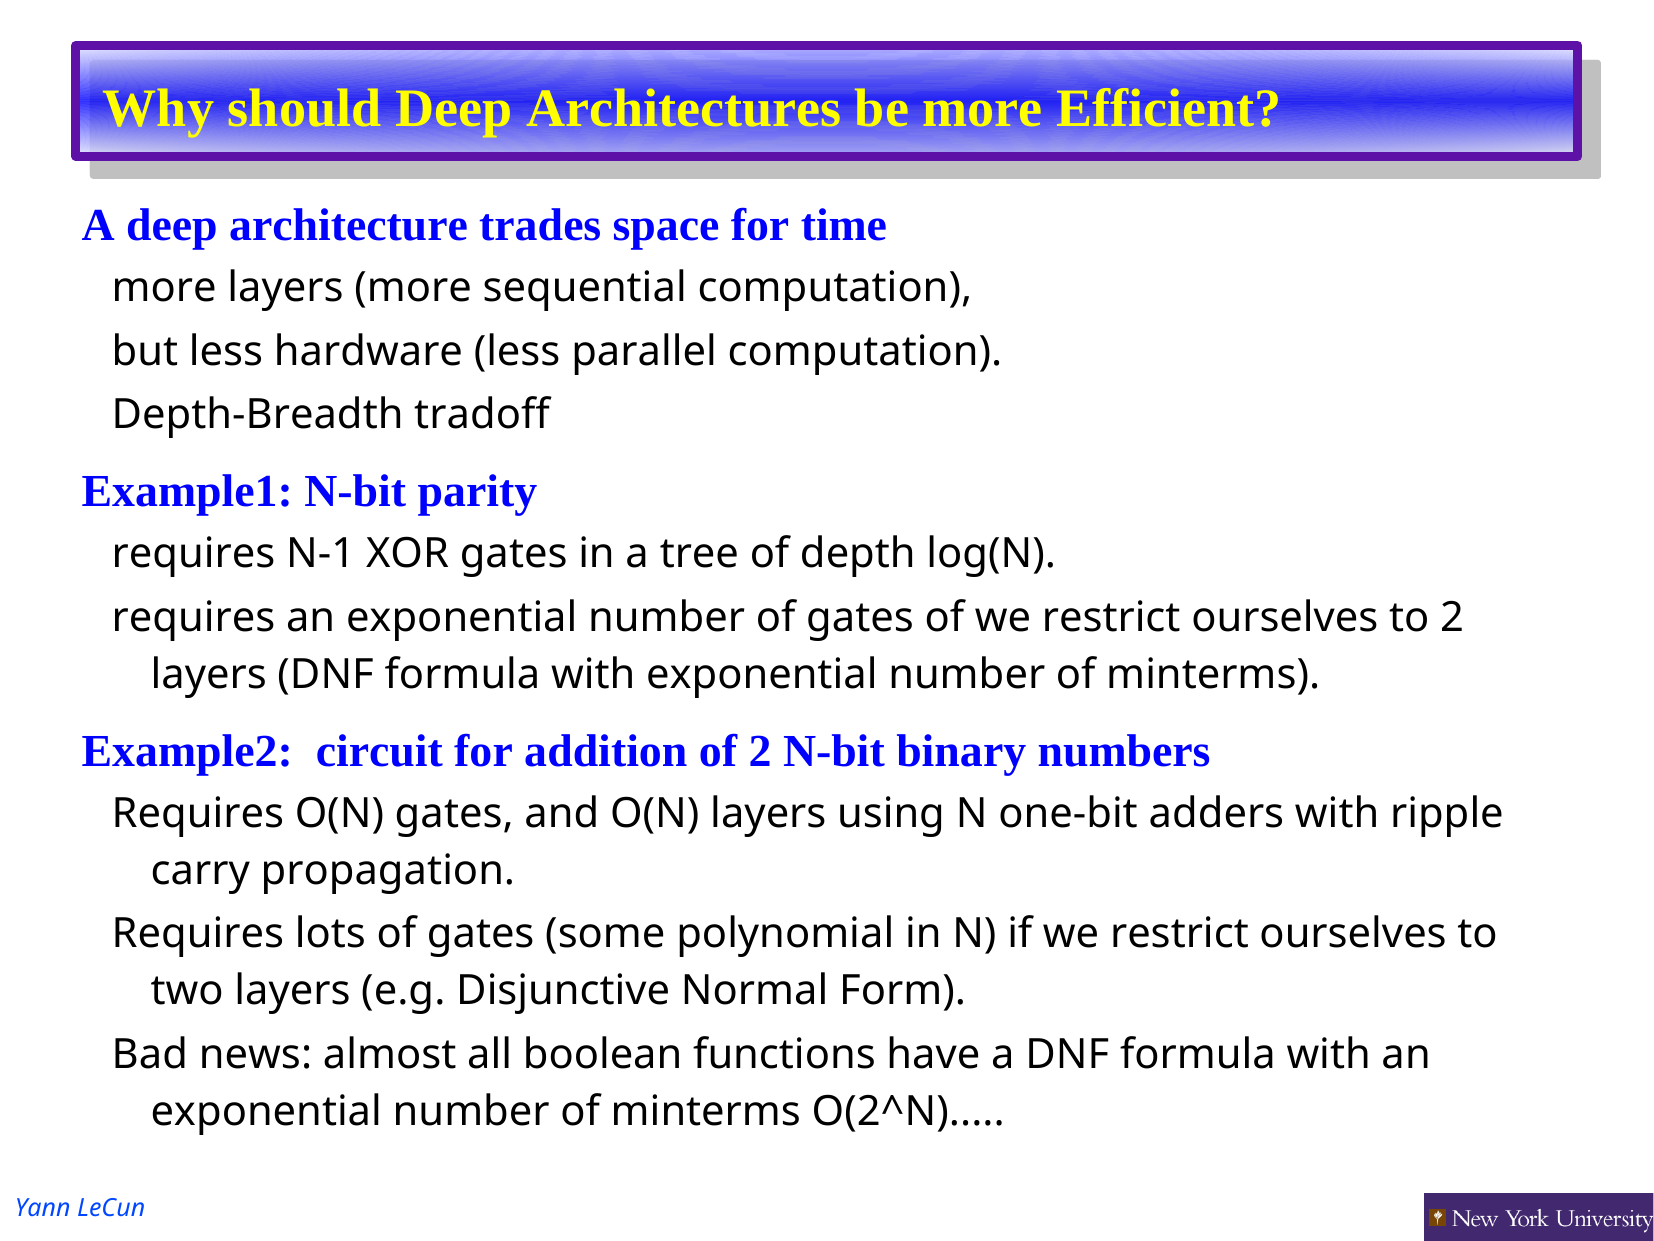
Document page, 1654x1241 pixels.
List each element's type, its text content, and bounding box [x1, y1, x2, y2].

picture [1424, 1193, 1654, 1241]
title Why should Deep Architectures be more Efficient? [75, 45, 1578, 157]
list A deep architecture trades space for time more layers (more sequential computation), but less hardware (less parallel computation). Depth-Breadth tradoff Example1: N-bit parity requires N-1 XOR gates in a tree of depth log(N). requires an exponential number of gates of we restrict ourselves to 2 layers (DNF formula with exponential number of minterms). Example2: circuit for addition of 2 N-bit binary numbers Requires O(N) gates, and O(N) layers using N one-bit adders with ripple carry propagation. Requires lots of gates (some polynomial in N) if we restrict ourselves to two layers (e.g. Disjunctive Normal Form). Bad news: almost all boolean functions have a DNF formula with an exponential number of minterms O(2^N)..... [81, 199, 1576, 1195]
